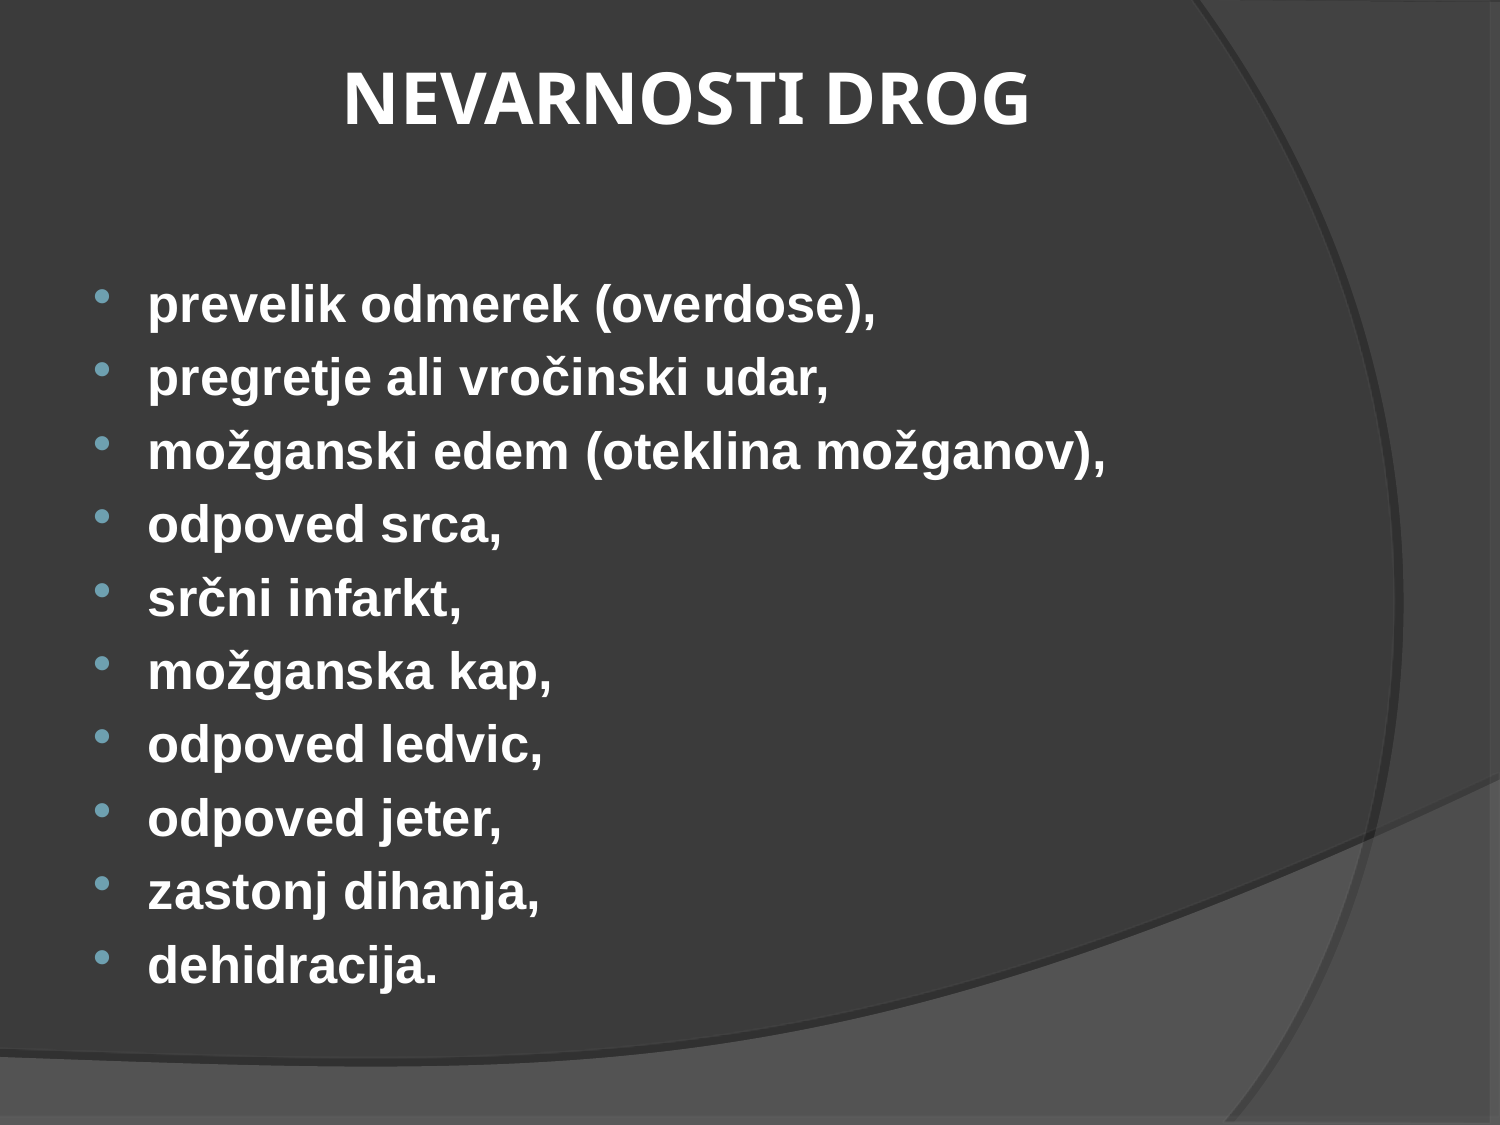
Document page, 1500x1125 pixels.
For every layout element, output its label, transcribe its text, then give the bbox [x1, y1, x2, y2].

title NEVARNOSTI DROG [75, 45, 1300, 233]
list prevelik odmerek (overdose), pregretje ali vročinski udar, možganski edem (oteklina možganov), odpoved srca, srčni infarkt, možganska kap, odpoved ledvic, odpoved jeter, zastonj dihanja, dehidracija. [75, 262, 1300, 1005]
